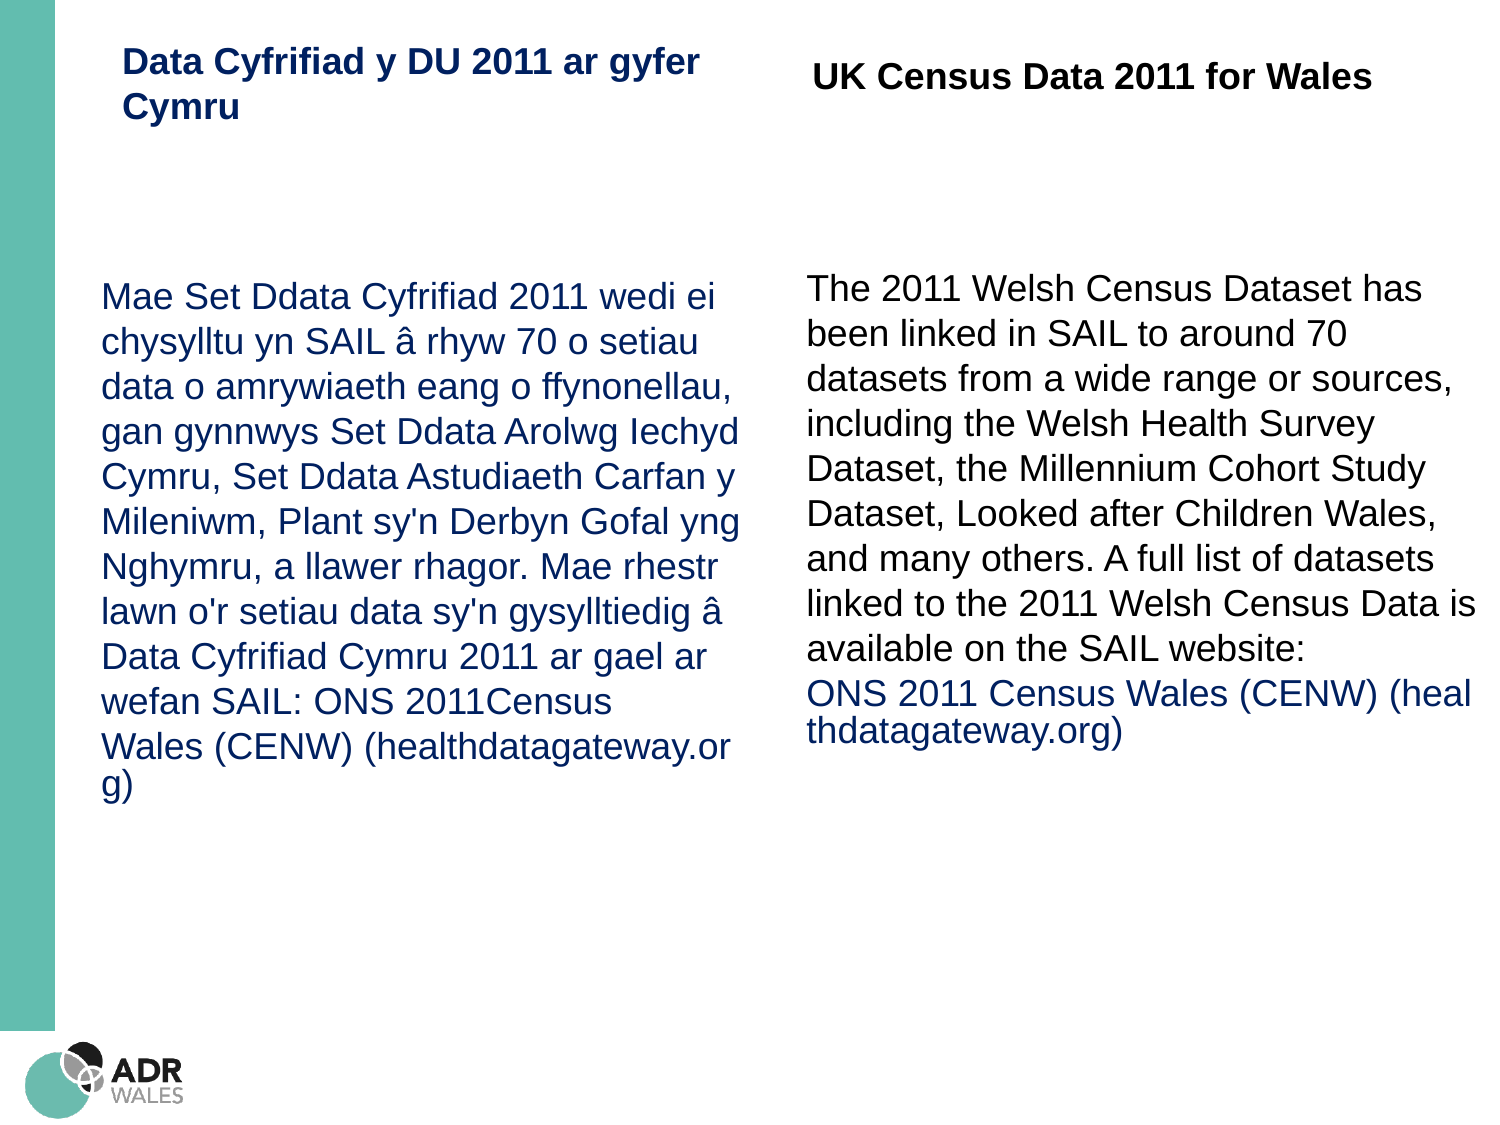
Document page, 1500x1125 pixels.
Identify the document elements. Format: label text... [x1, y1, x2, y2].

text_box Mae Set Ddata Cyfrifiad 2011 wedi ei chysylltu yn SAIL â rhyw 70 o setiau data o amrywiaeth eang o ffynonellau, gan gynnwys Set Ddata Arolwg Iechyd Cymru, Set Ddata Astudiaeth Carfan y Mileniwm, Plant sy'n Derbyn Gofal yng Nghymru, a llawer rhagor. Mae rhestr lawn o'r setiau data sy'n gysylltiedig â Data Cyfrifiad Cymru 2011 ar gael ar wefan SAIL: ONS 2011 Census Wales (CENW) (healthdatagateway.org) [86, 264, 760, 861]
text_box Data Cyfrifiad y DU 2011 ar gyfer Cymru [107, 29, 718, 125]
text_box The 2011 Welsh Census Dataset has been linked in SAIL to around 70 datasets from a wide range or sources, including the Welsh Health Survey Dataset, the Millennium Cohort Study Dataset, Looked after Children Wales, and many others. A full list of datasets linked to the 2011 Welsh Census Data is available on the SAIL website: ONS 2011 Census Wales (CENW) (healthdatagateway.org) [791, 202, 1493, 832]
picture [0, 1031, 210, 1125]
title UK Census Data 2011 for Wales [787, 26, 1398, 122]
